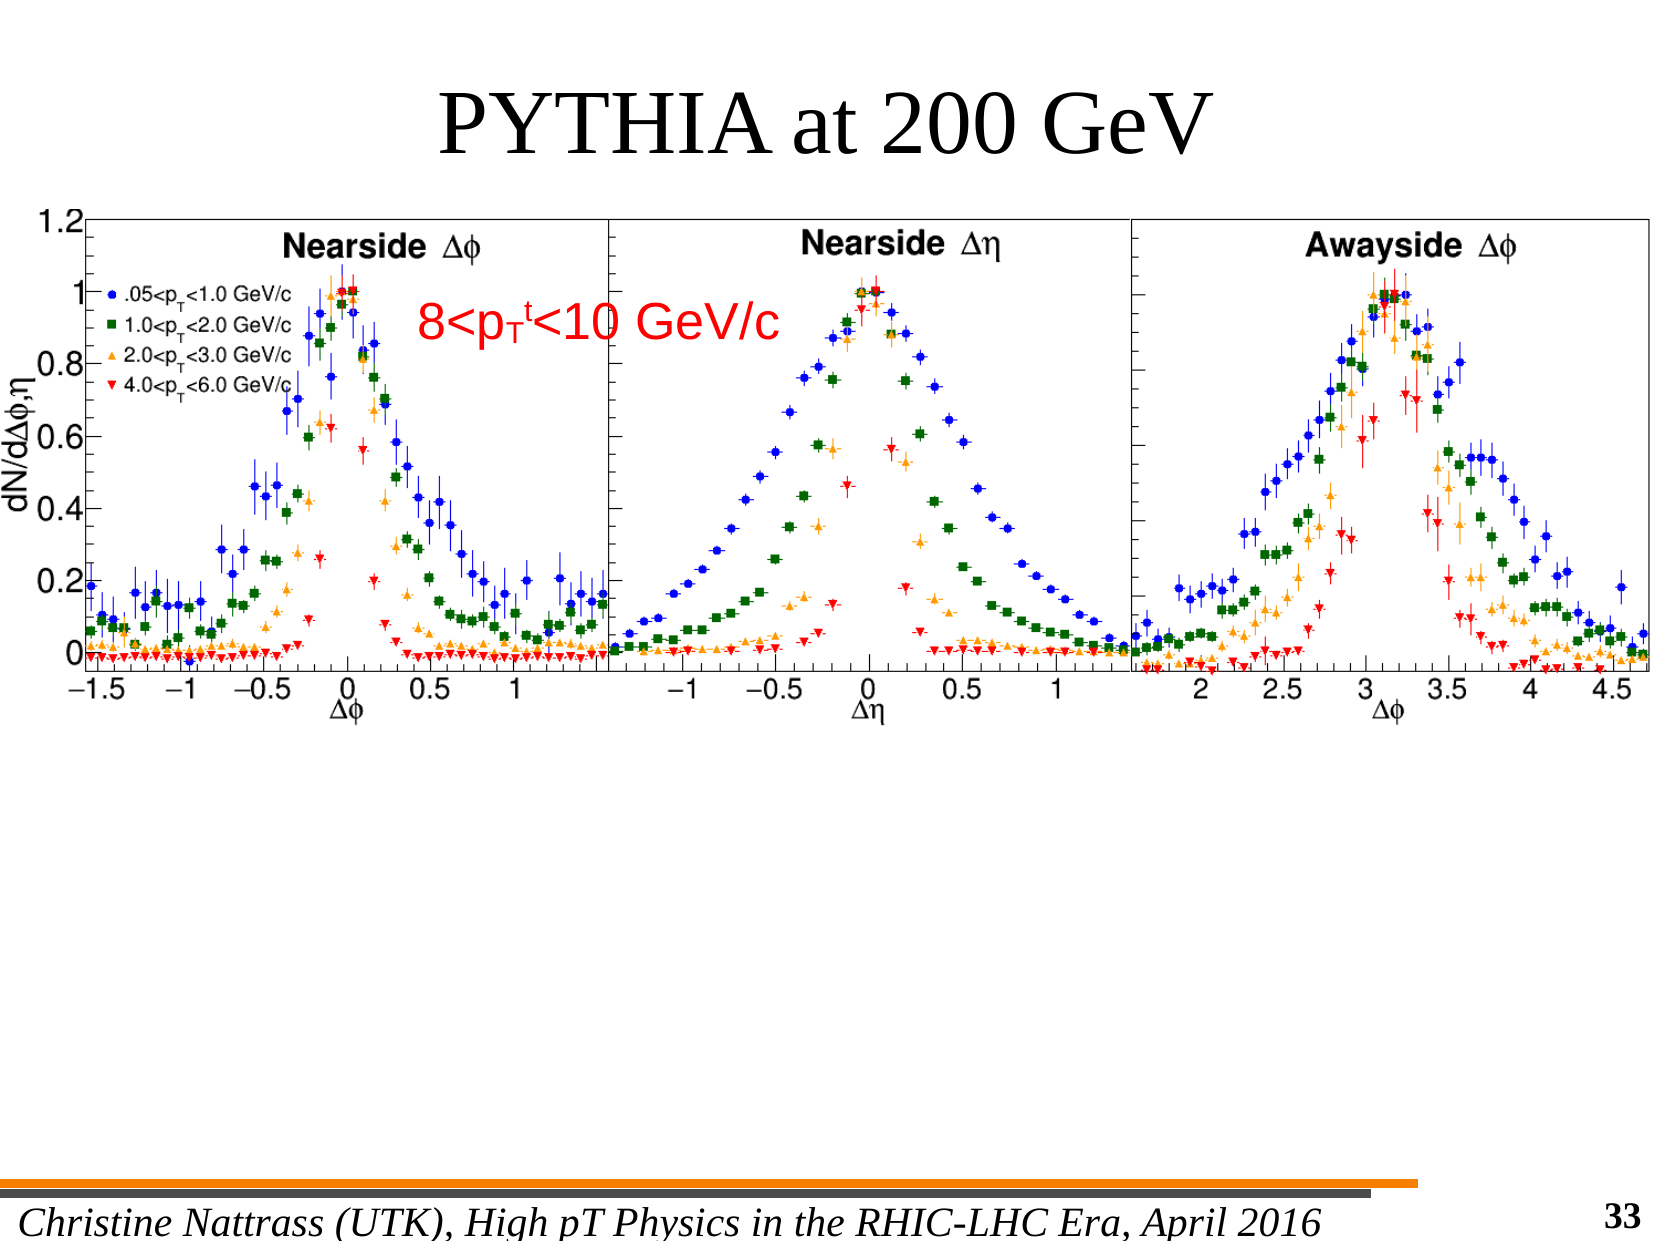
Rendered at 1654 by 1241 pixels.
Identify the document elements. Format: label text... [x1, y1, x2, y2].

title PYTHIA at 200 GeV [82, 49, 1571, 196]
text_box 8<pTt<10 GeV/c [402, 285, 913, 436]
picture [0, 209, 1654, 734]
